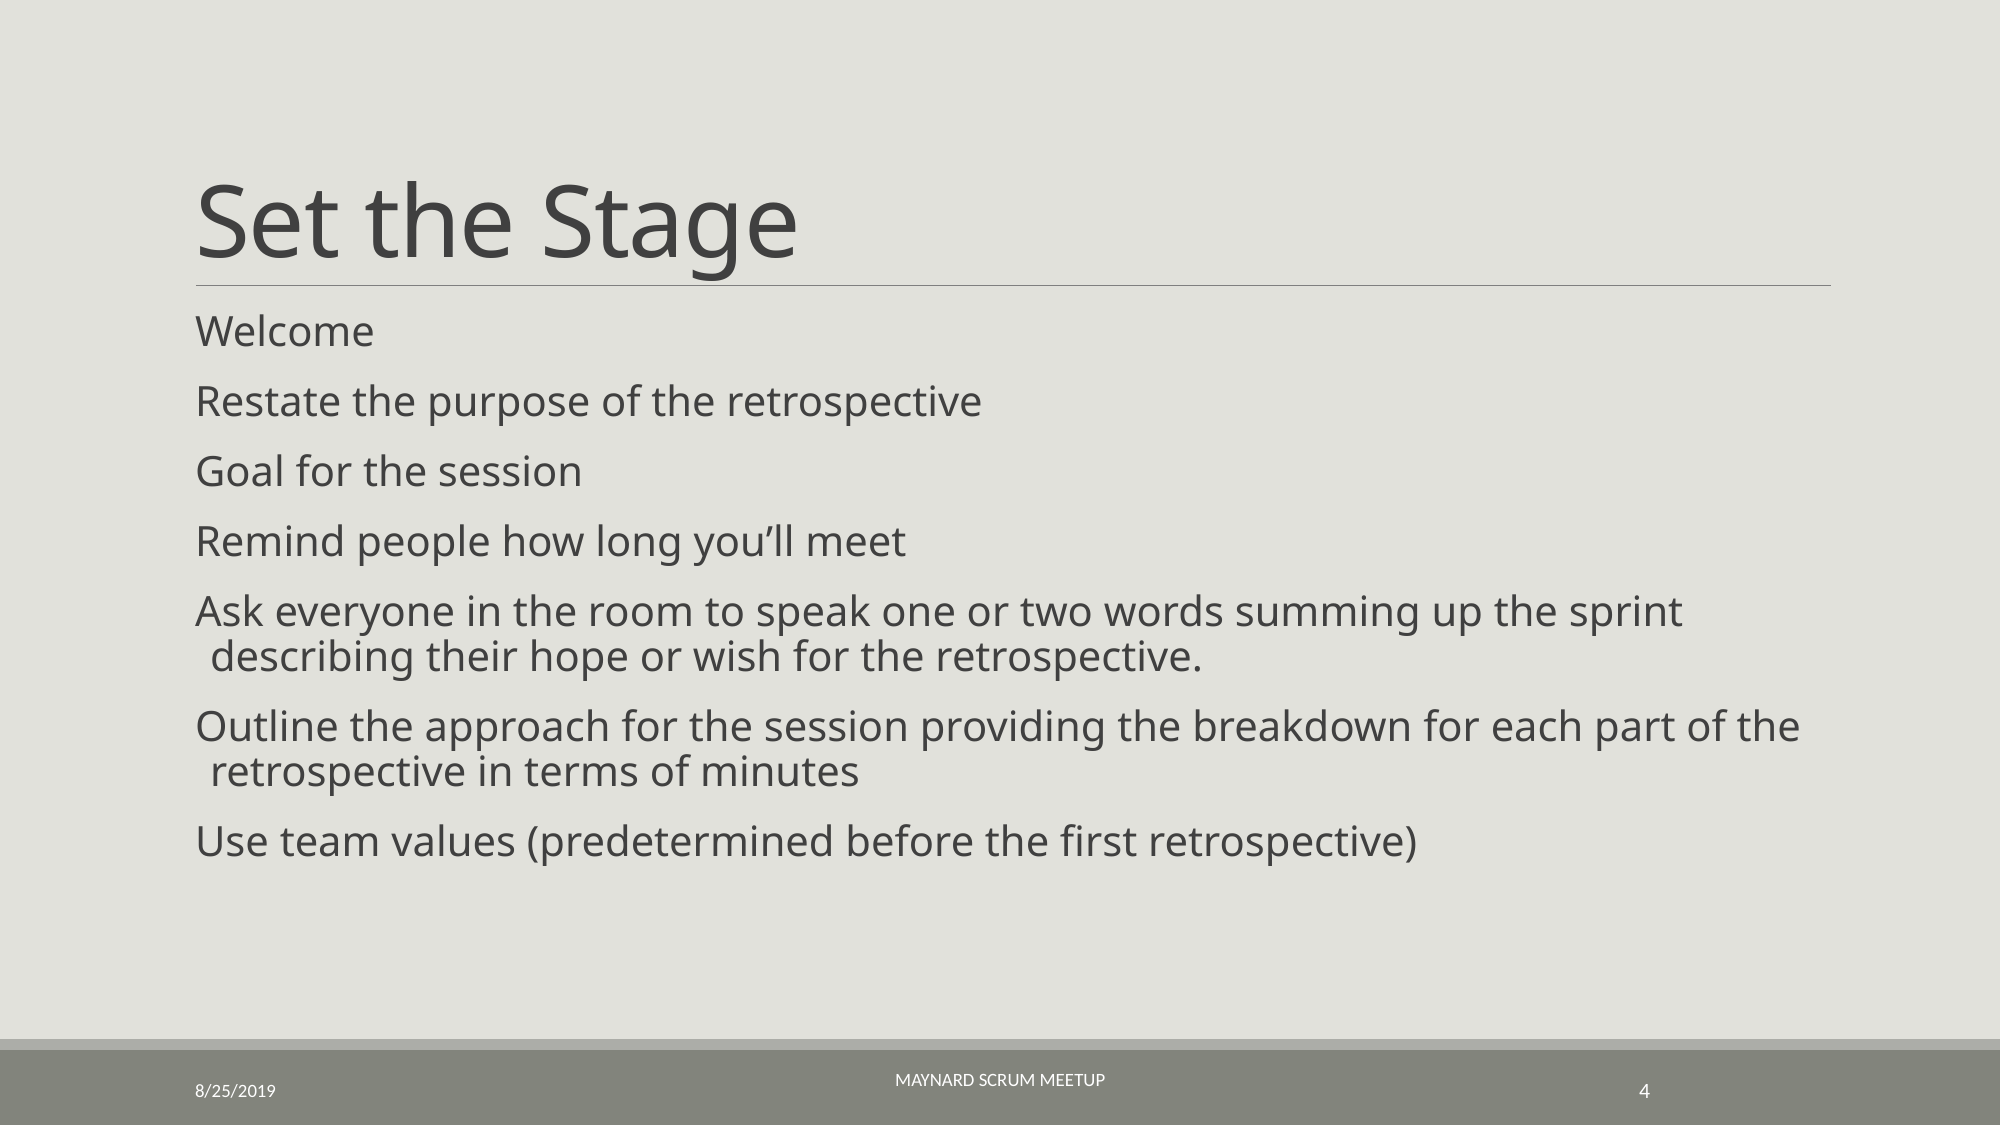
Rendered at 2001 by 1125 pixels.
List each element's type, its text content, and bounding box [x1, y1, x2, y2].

text_box 8/25/2019 [180, 1059, 586, 1120]
text_box 4 [1624, 1059, 1840, 1120]
title Set the Stage [180, 47, 1831, 286]
text_box Maynard Scrum meetup [604, 1059, 1396, 1120]
list Welcome Restate the purpose of the retrospective Goal for the session Remind people how long you’ll meet Ask everyone in the room to speak one or two words summing up the sprint describing their hope or wish for the retrospective. Outline the approach for the session providing the breakdown for each part of the retrospective in terms of minutes Use team values (predetermined before the first retrospective) [180, 302, 1831, 963]
